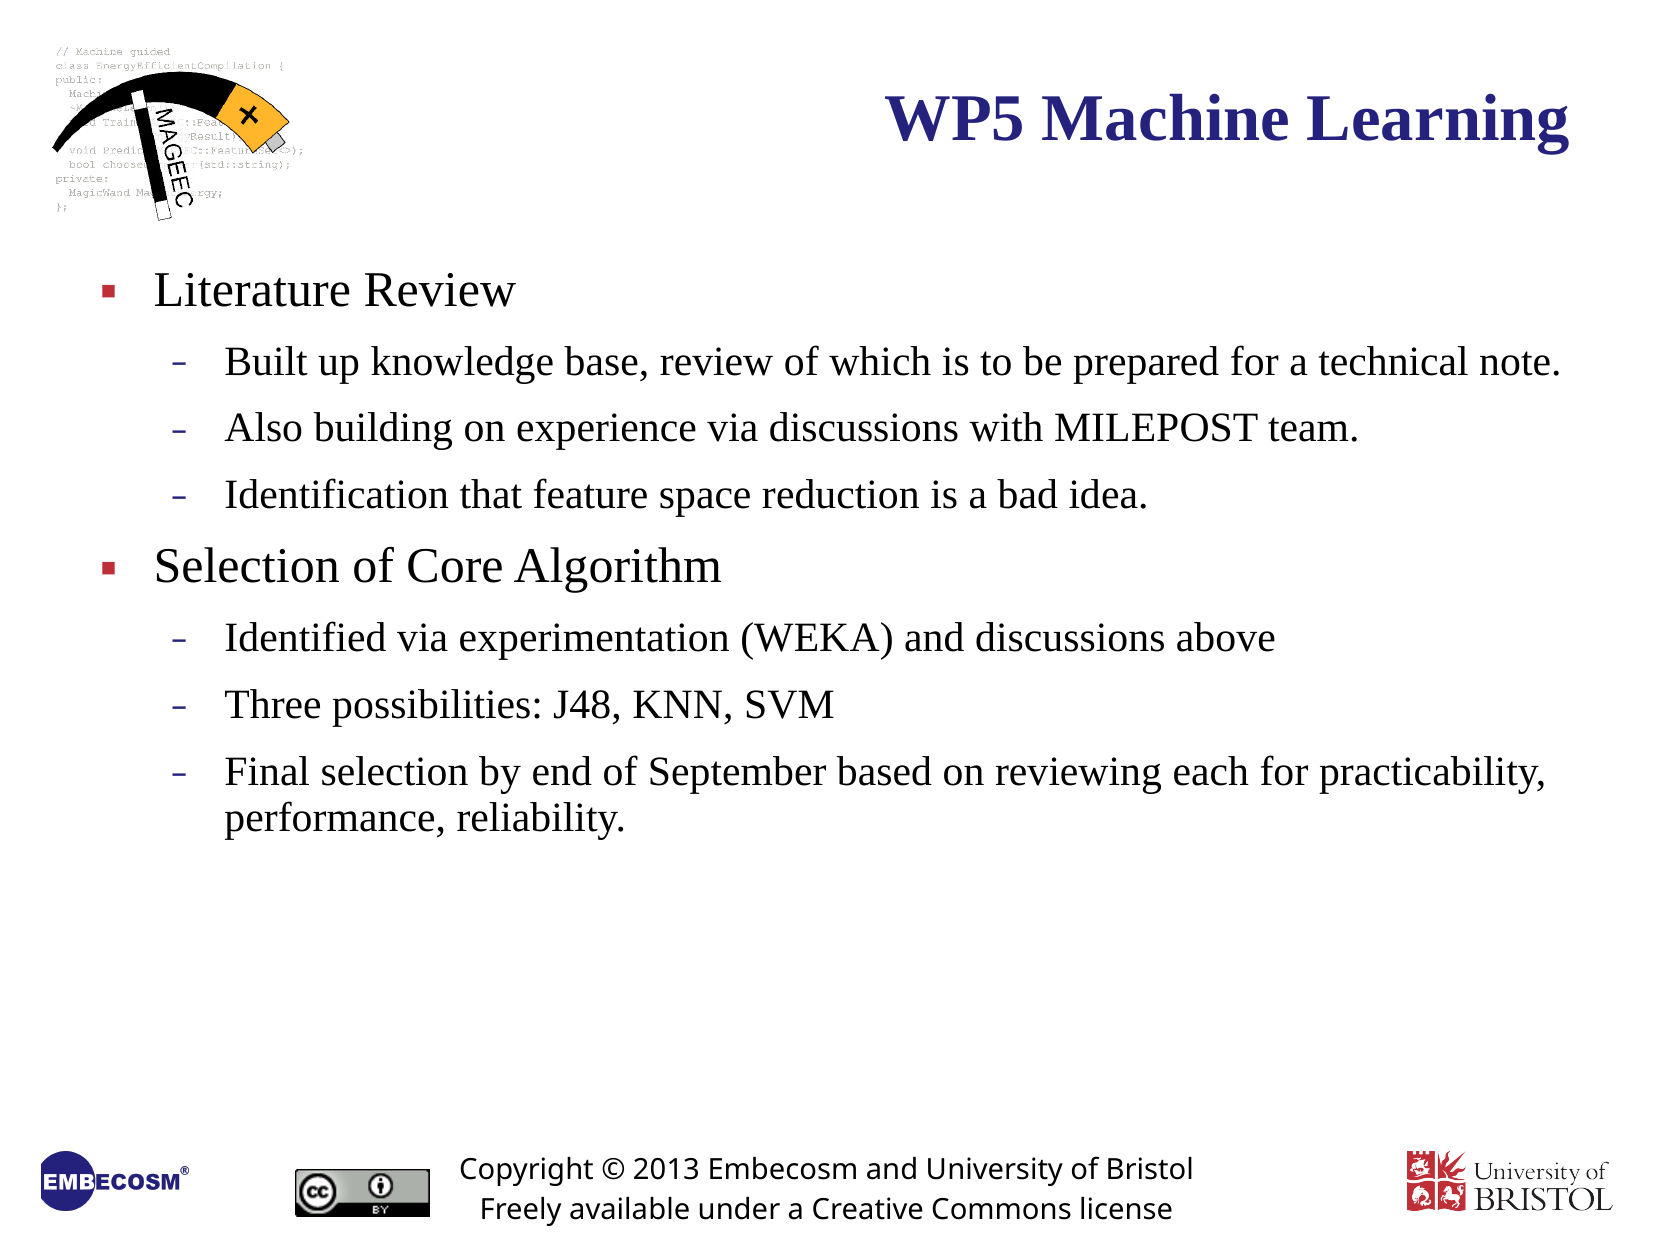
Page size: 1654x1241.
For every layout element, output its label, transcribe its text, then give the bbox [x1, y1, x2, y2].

picture [52, 47, 302, 225]
list Literature Review Built up knowledge base, review of which is to be prepared for a technical note. Also building on experience via discussions with MILEPOST team. Identification that feature space reduction is a bad idea. Selection of Core Algorithm Identified via experimentation (WEKA) and discussions above Three possibilities: J48, KNN, SVM Final selection by end of September based on reviewing each for practicability, performance, reliability. [82, 261, 1571, 982]
picture [1407, 1151, 1613, 1211]
picture [295, 1169, 430, 1217]
picture [41, 1151, 189, 1211]
title WP5 Machine Learning [326, 32, 1571, 205]
